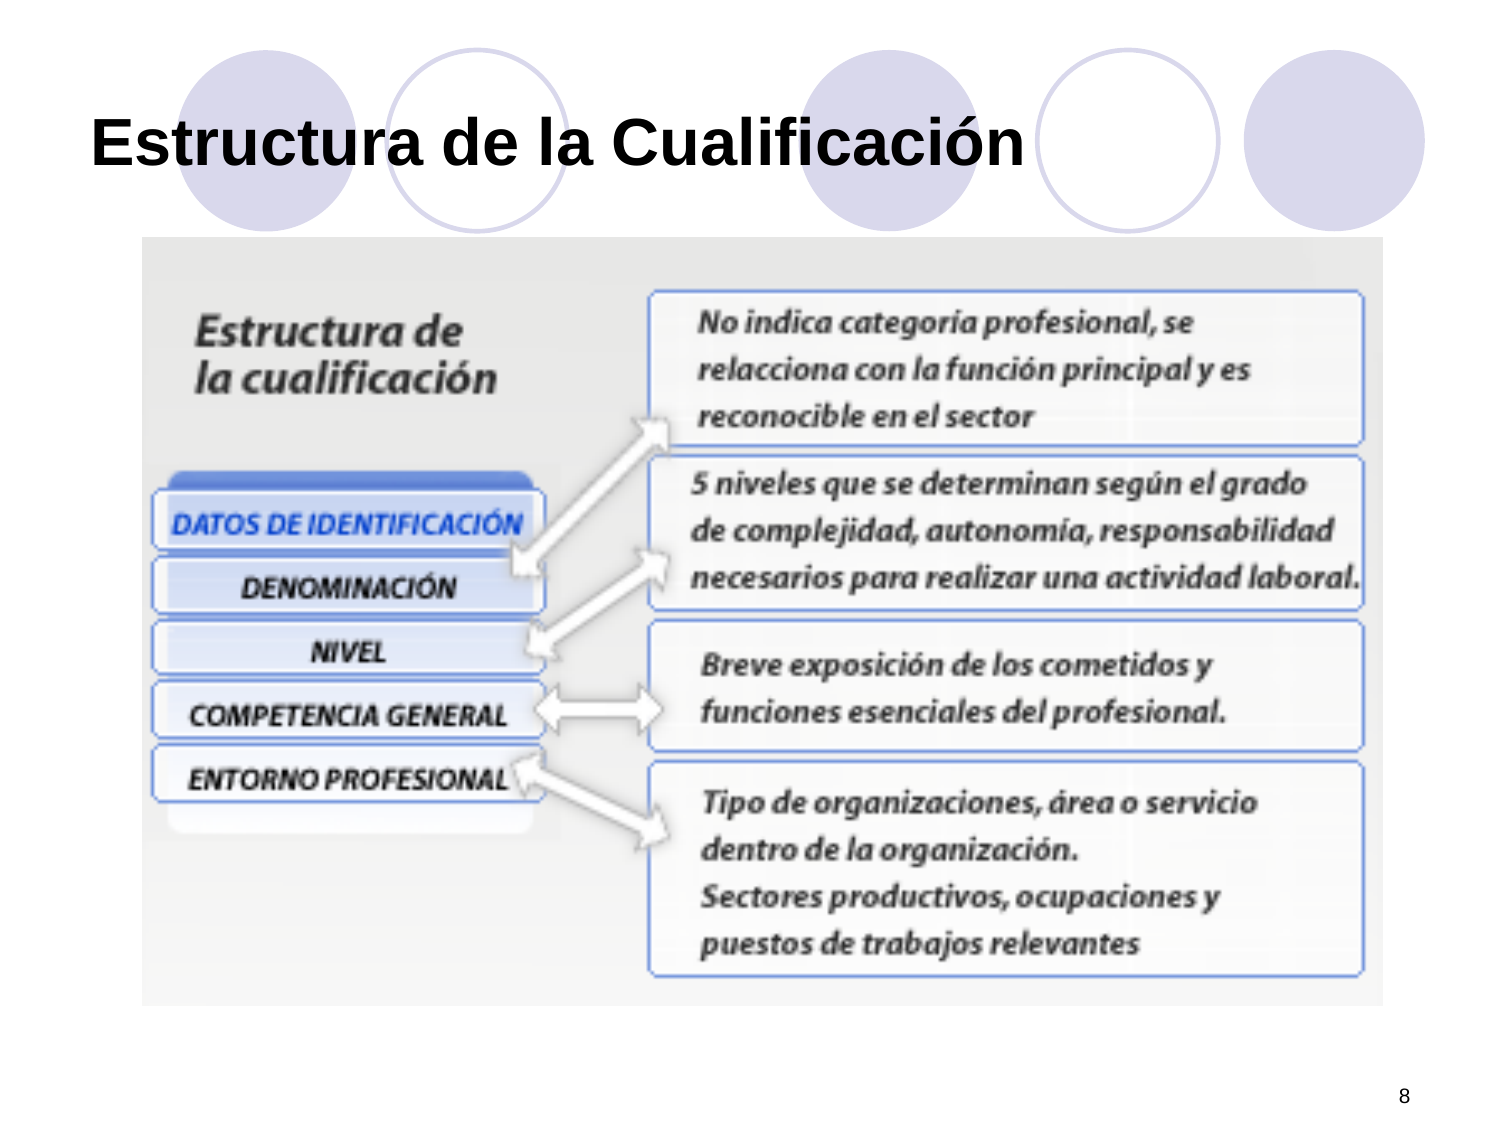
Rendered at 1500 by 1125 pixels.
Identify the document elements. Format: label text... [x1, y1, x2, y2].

text_box <number> [1074, 1074, 1426, 1101]
text_box [142, 237, 1383, 1006]
title Estructura de la Cualificación [75, 45, 1426, 233]
